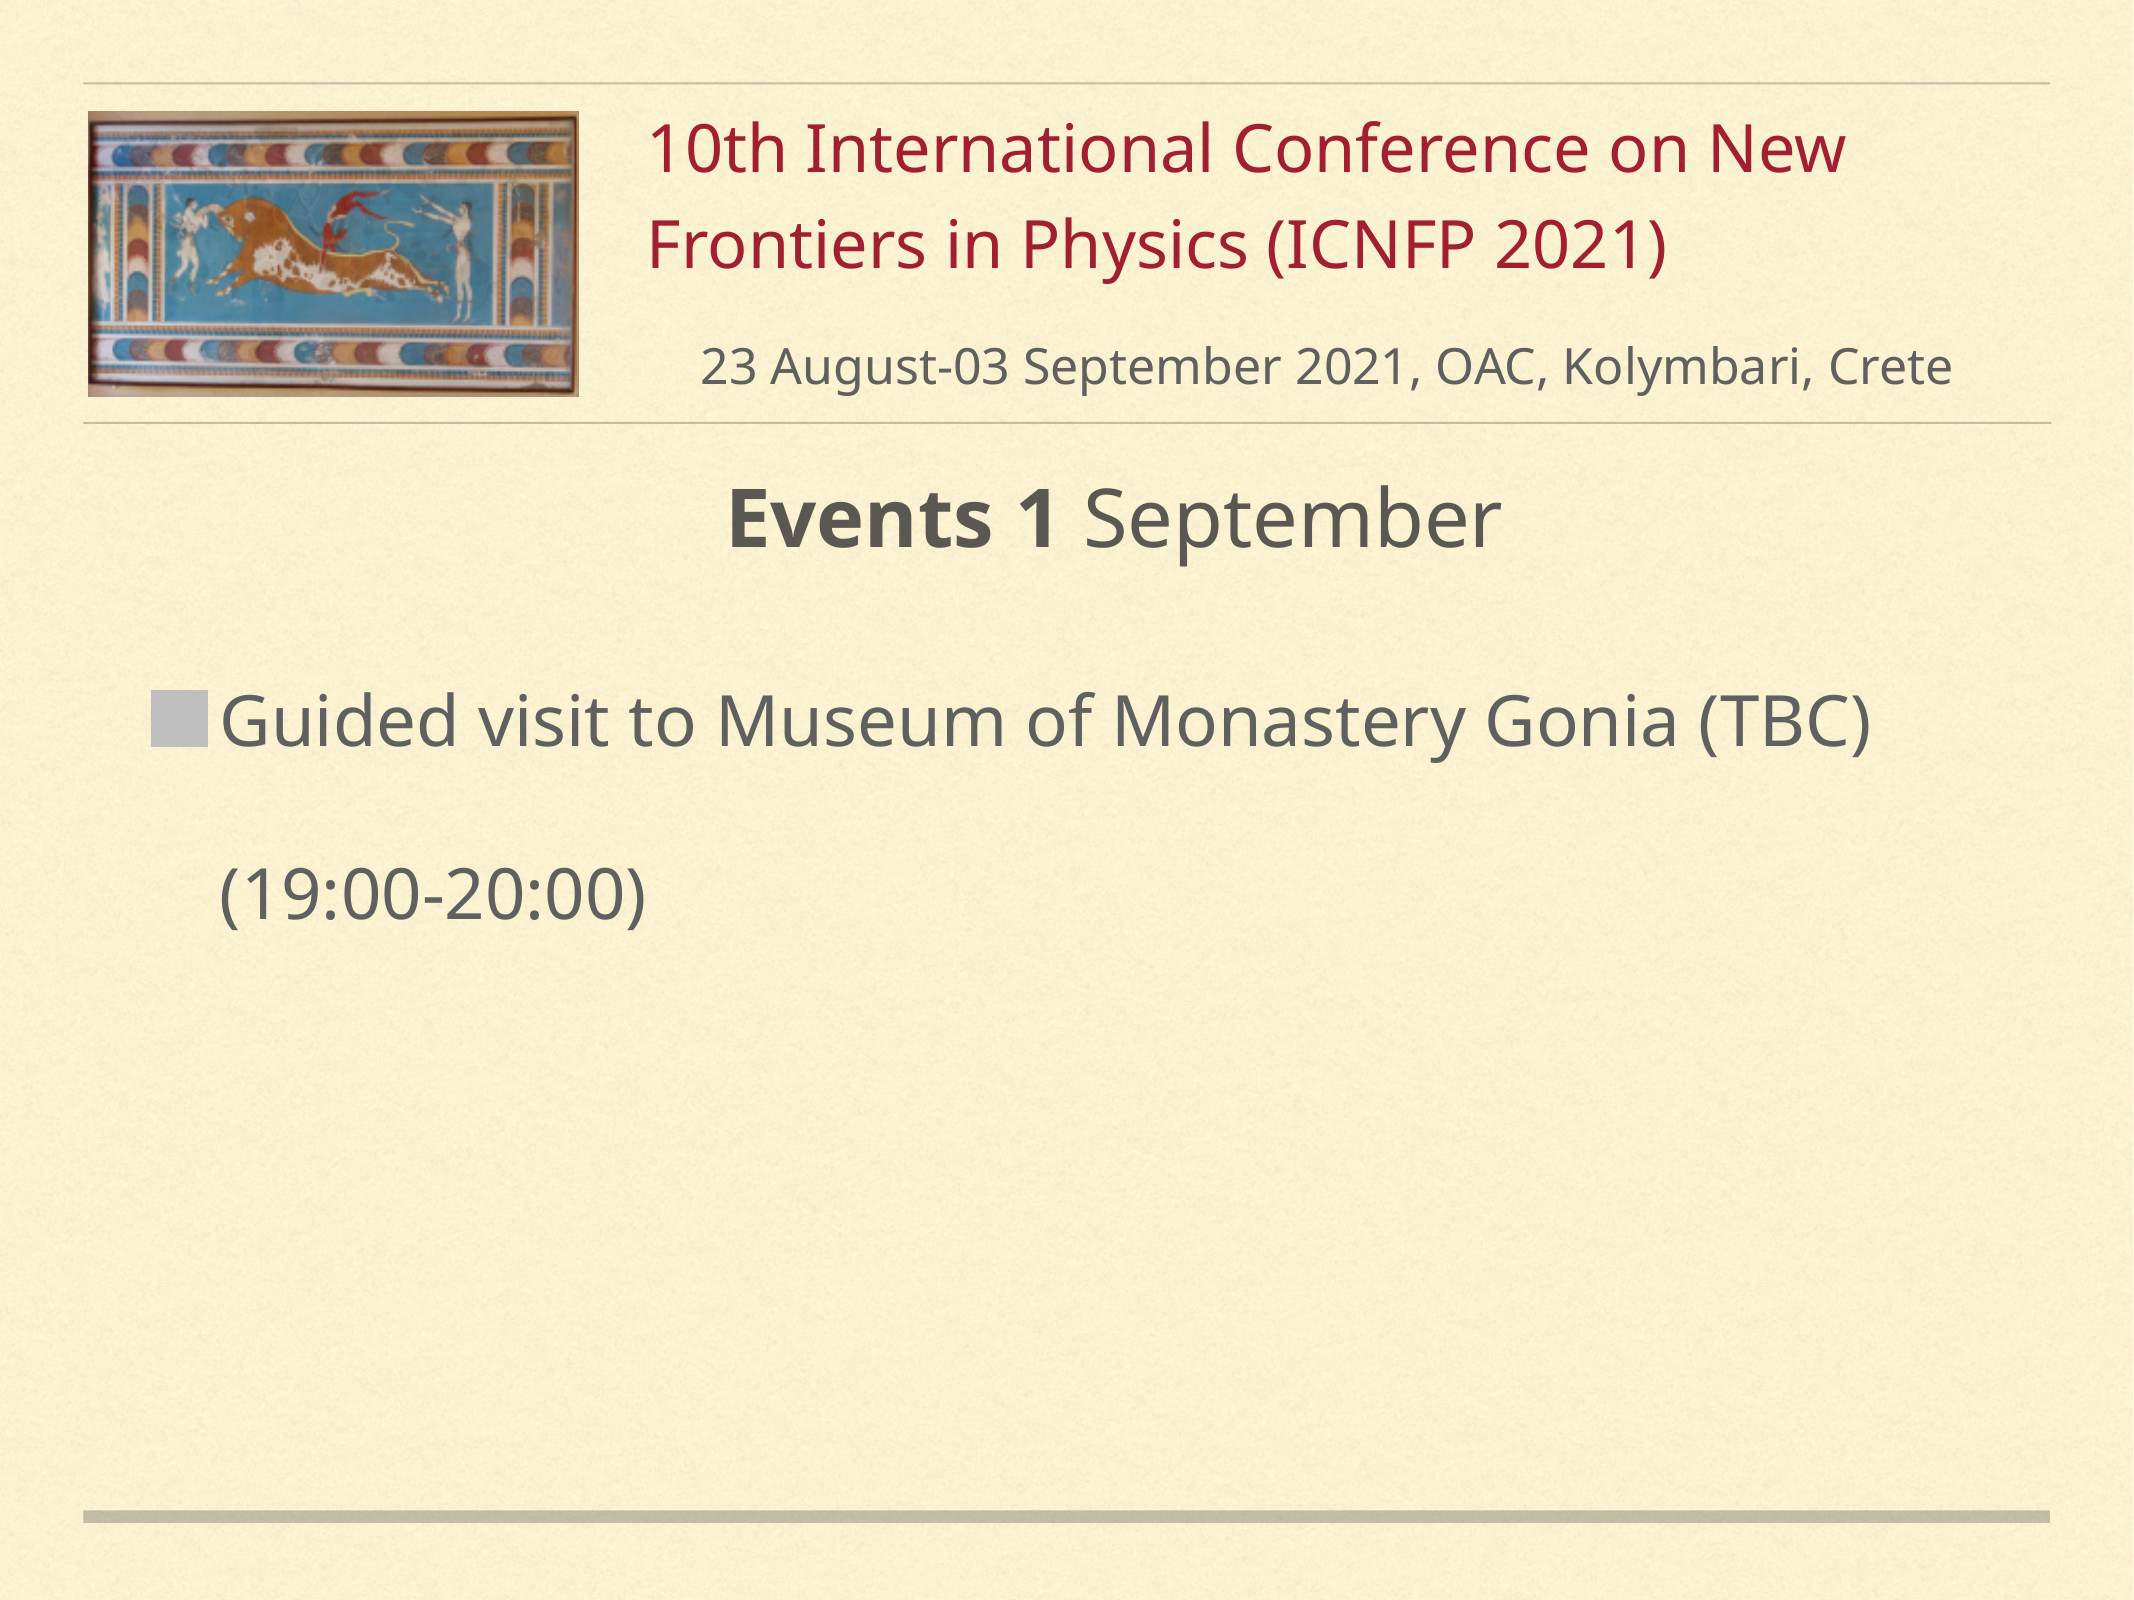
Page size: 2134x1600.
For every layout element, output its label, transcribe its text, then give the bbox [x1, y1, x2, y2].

text_box 23 August-03 September 2021, OAC, Kolymbari, Crete [520, 326, 2134, 403]
picture [0, 0, 2134, 1600]
list Guided visit to Museum of Monastery Gonia (TBC) (19:00-20:00) [142, 667, 2027, 1495]
text_box Events 1 September [449, 457, 1801, 572]
title 10th International Conference on New Frontiers in Physics (ICNFP 2021) [638, 66, 2130, 305]
